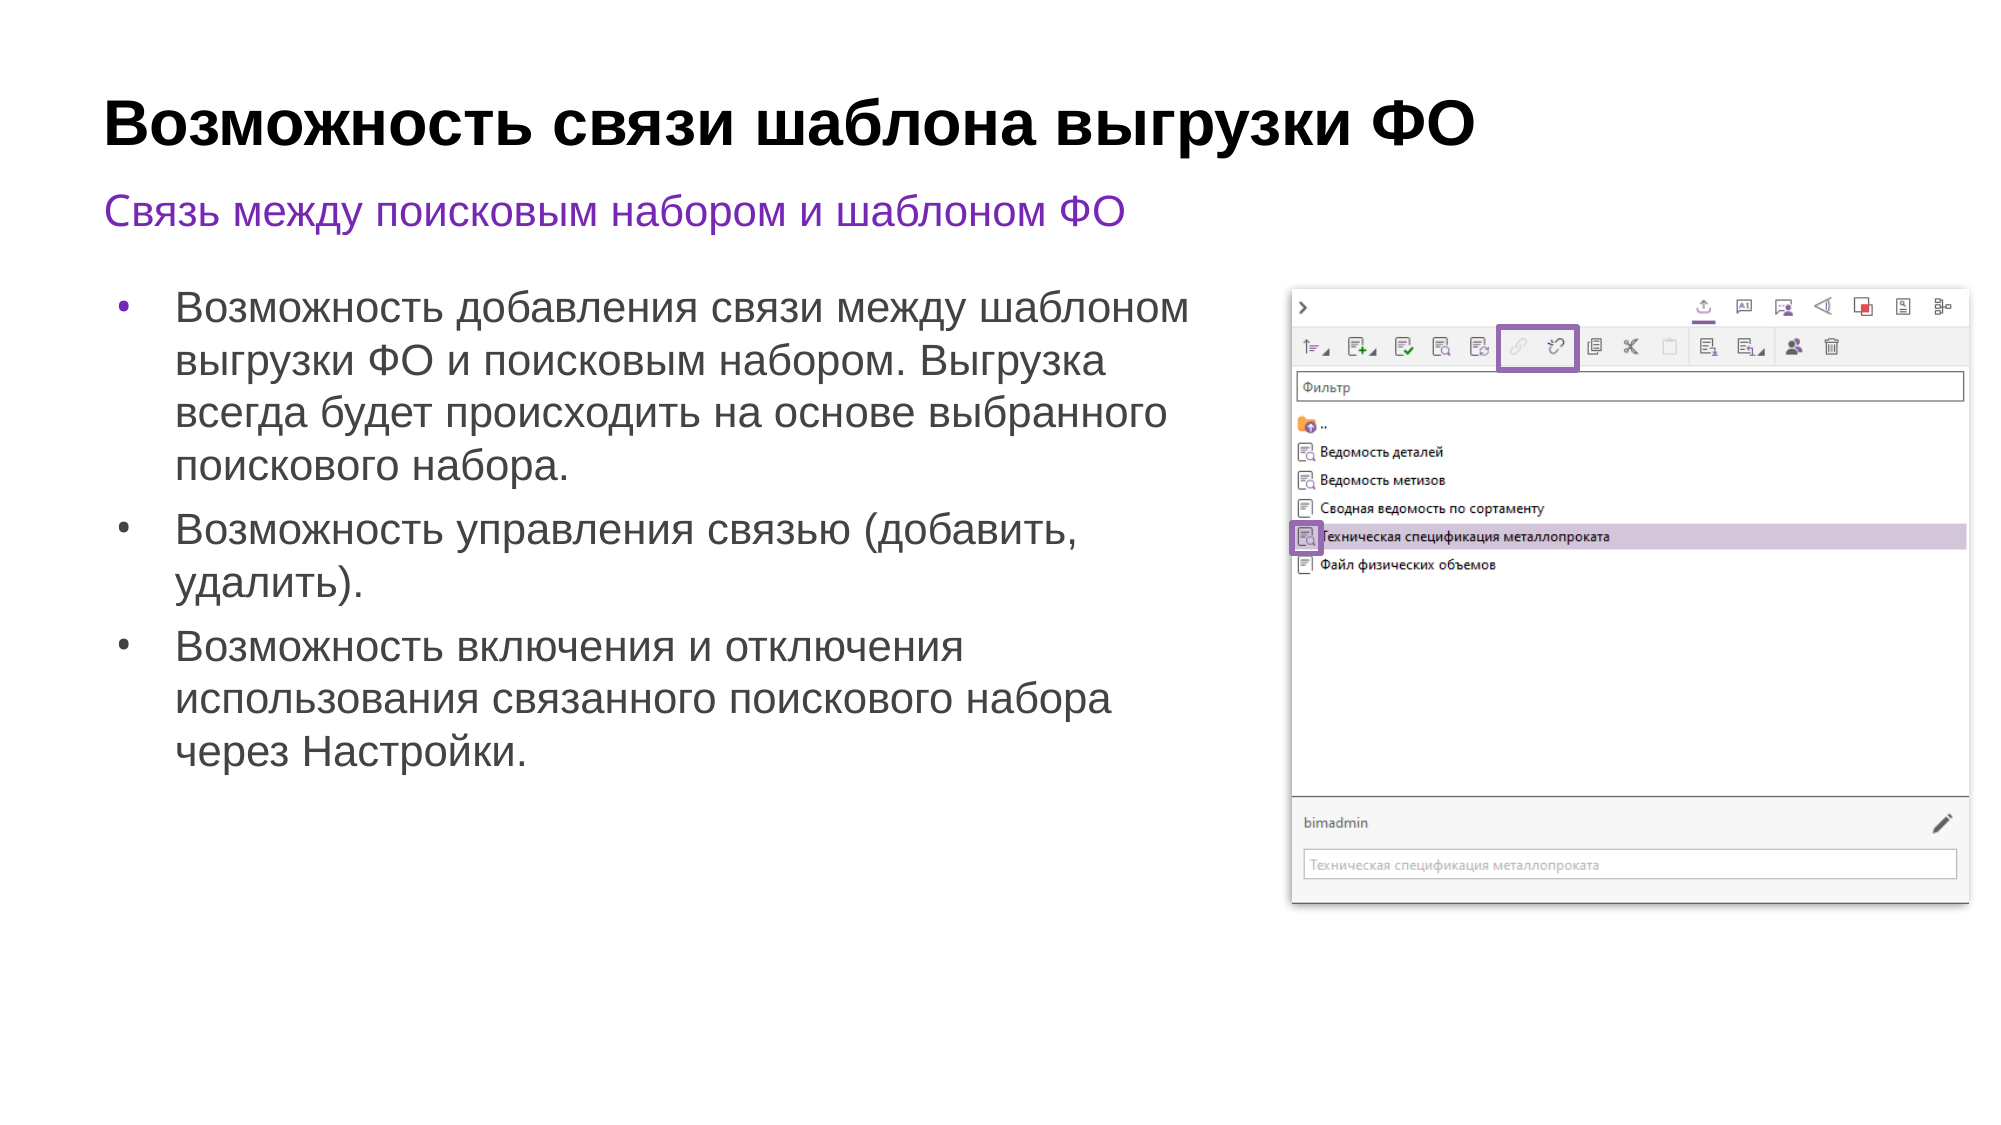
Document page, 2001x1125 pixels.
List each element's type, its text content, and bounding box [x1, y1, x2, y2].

picture [1292, 289, 1969, 904]
text_box Связь между поисковым набором и шаблоном ФО [88, 170, 1912, 240]
text_box Возможность связи шаблона выгрузки ФО [88, 73, 1912, 170]
picture [1295, 526, 1318, 551]
text_box Возможность добавления связи между шаблоном выгрузки ФО и поисковым набором. Выгрузка всегда будет происходить на основе выбранного поискового набора. Возможность управления связью (добавить, удалить). Возможность включения и отключения использования связанного поискового набора через Настройки. [82, 270, 1224, 809]
